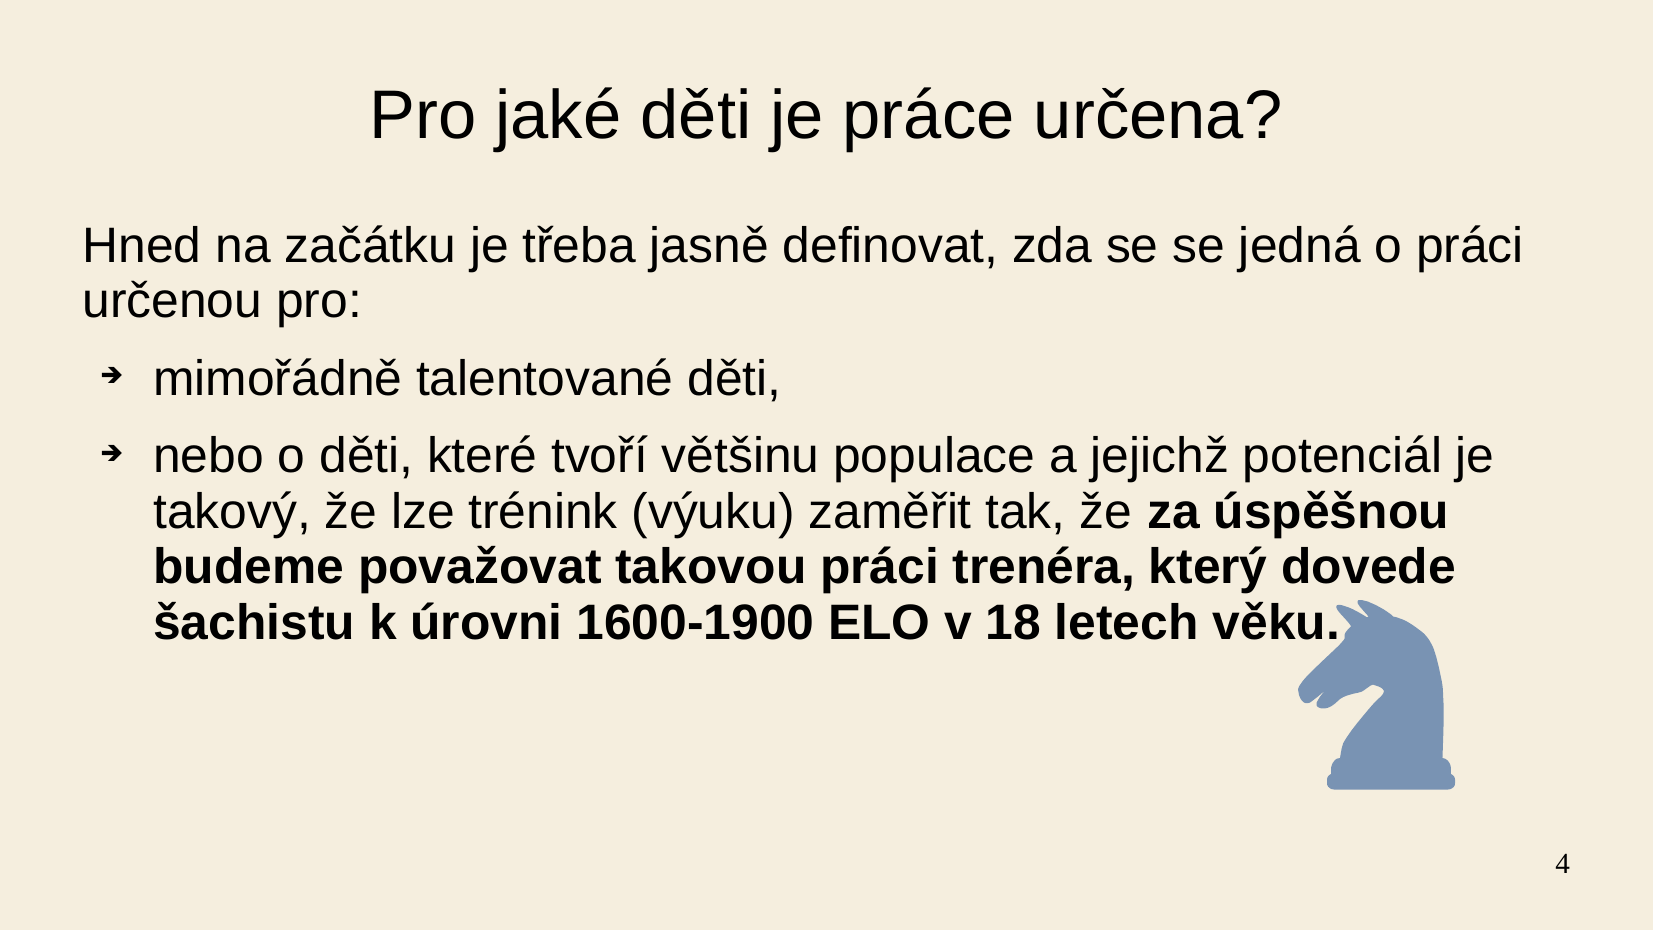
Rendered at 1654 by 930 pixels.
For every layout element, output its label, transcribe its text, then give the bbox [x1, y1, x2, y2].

text_box [1298, 600, 1456, 790]
title Pro jaké děti je práce určena? [82, 36, 1571, 193]
list Hned na začátku je třeba jasně definovat, zda se se jedná o práci určenou pro: mimořádně talentované děti, nebo o děti, které tvoří většinu populace a jejichž potenciál je takový, že lze trénink (výuku) zaměřit tak, že za úspěšnou budeme považovat takovou práci trenéra, který dovede šachistu k úrovni 1600-1900 ELO v 18 letech věku. [82, 217, 1538, 757]
